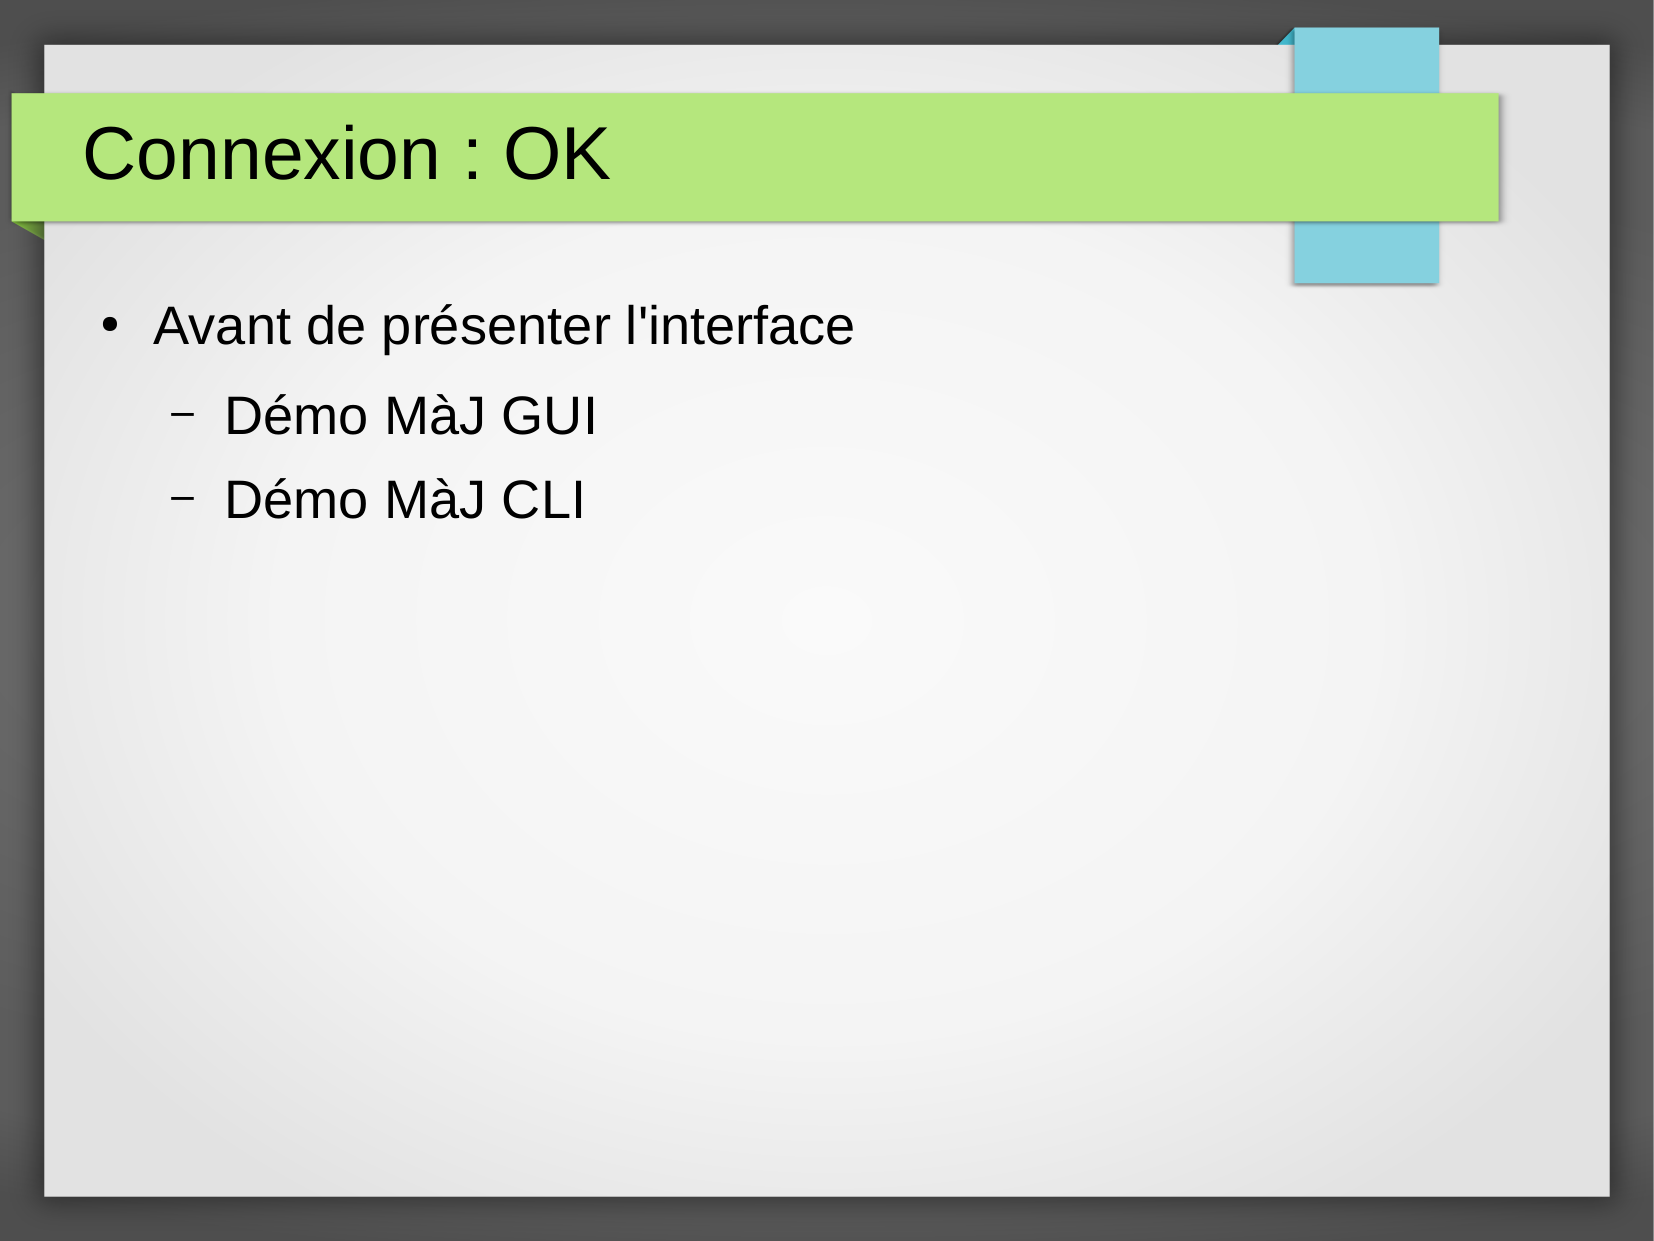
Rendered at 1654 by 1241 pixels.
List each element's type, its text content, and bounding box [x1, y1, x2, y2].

picture [0, 0, 1654, 1241]
title Connexion : OK [82, 94, 1264, 213]
list Avant de présenter l'interface Démo MàJ GUI Démo MàJ CLI [82, 295, 1571, 1015]
